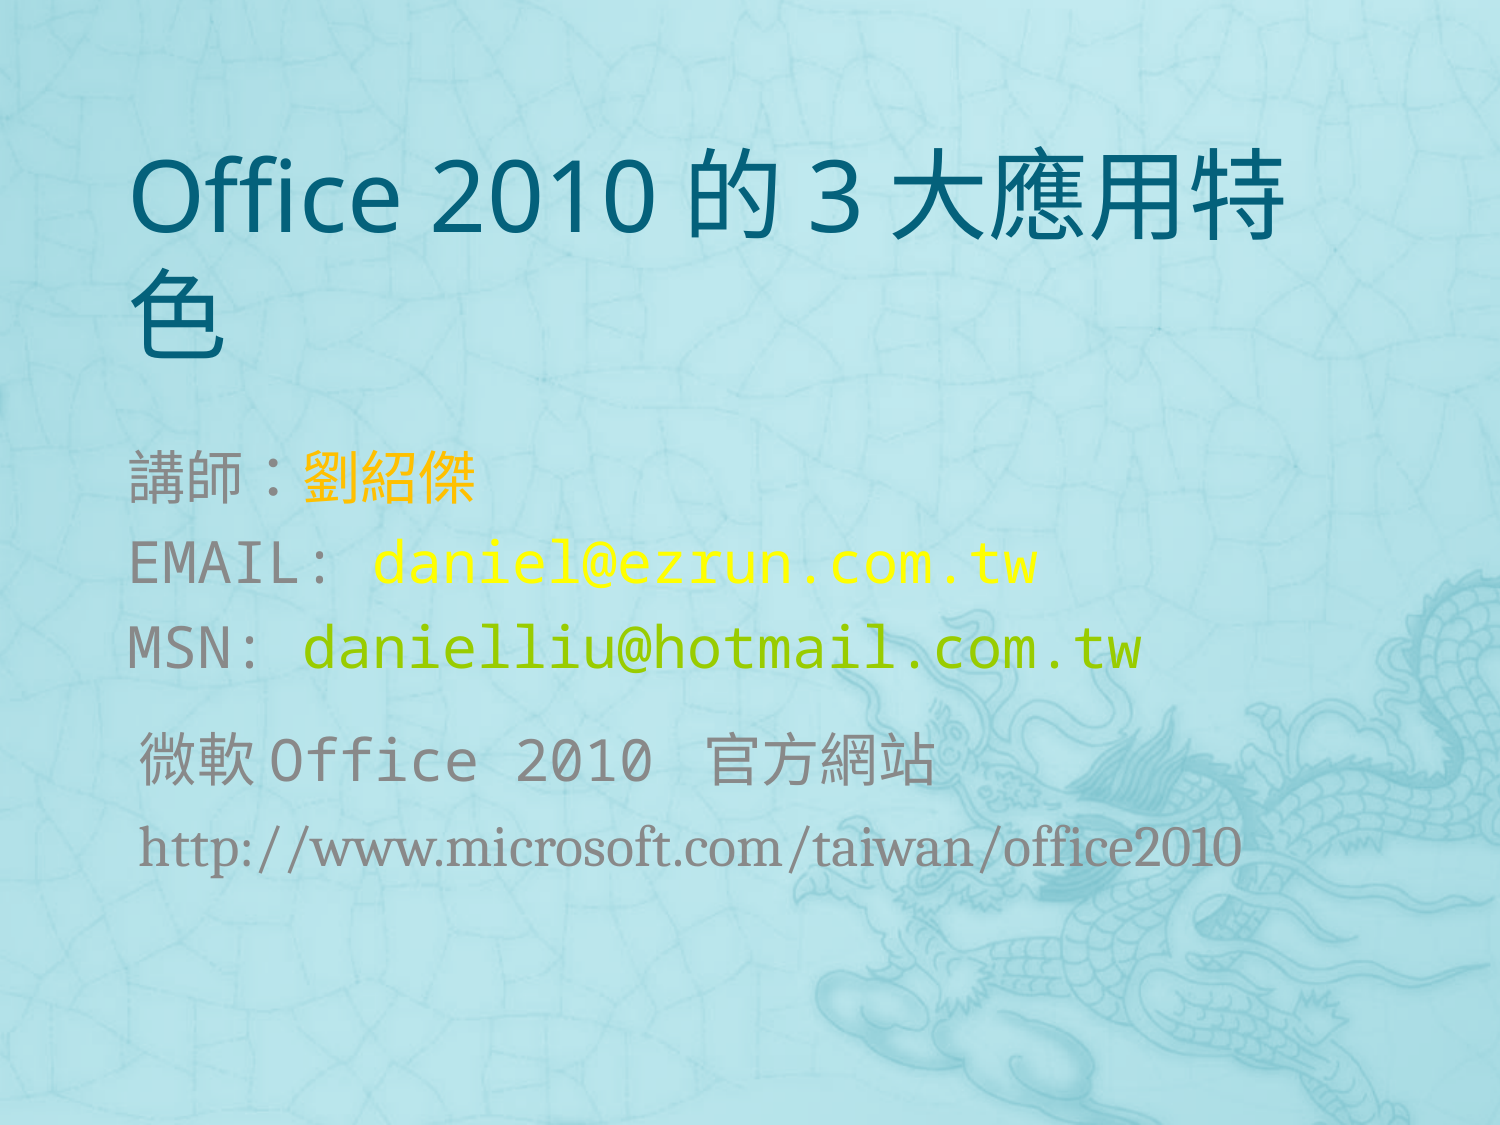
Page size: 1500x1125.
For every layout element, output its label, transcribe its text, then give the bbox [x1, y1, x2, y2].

text_box 微軟Office 2010 官方網站 http://www.microsoft.com/taiwan/office2010 [123, 716, 1329, 906]
title Office 2010的3大應用特色 [112, 125, 1388, 367]
subtitle 講師：劉紹傑 EMAIL: daniel@ezrun.com.tw MSN: danielliu@hotmail.com.tw [112, 433, 1208, 722]
